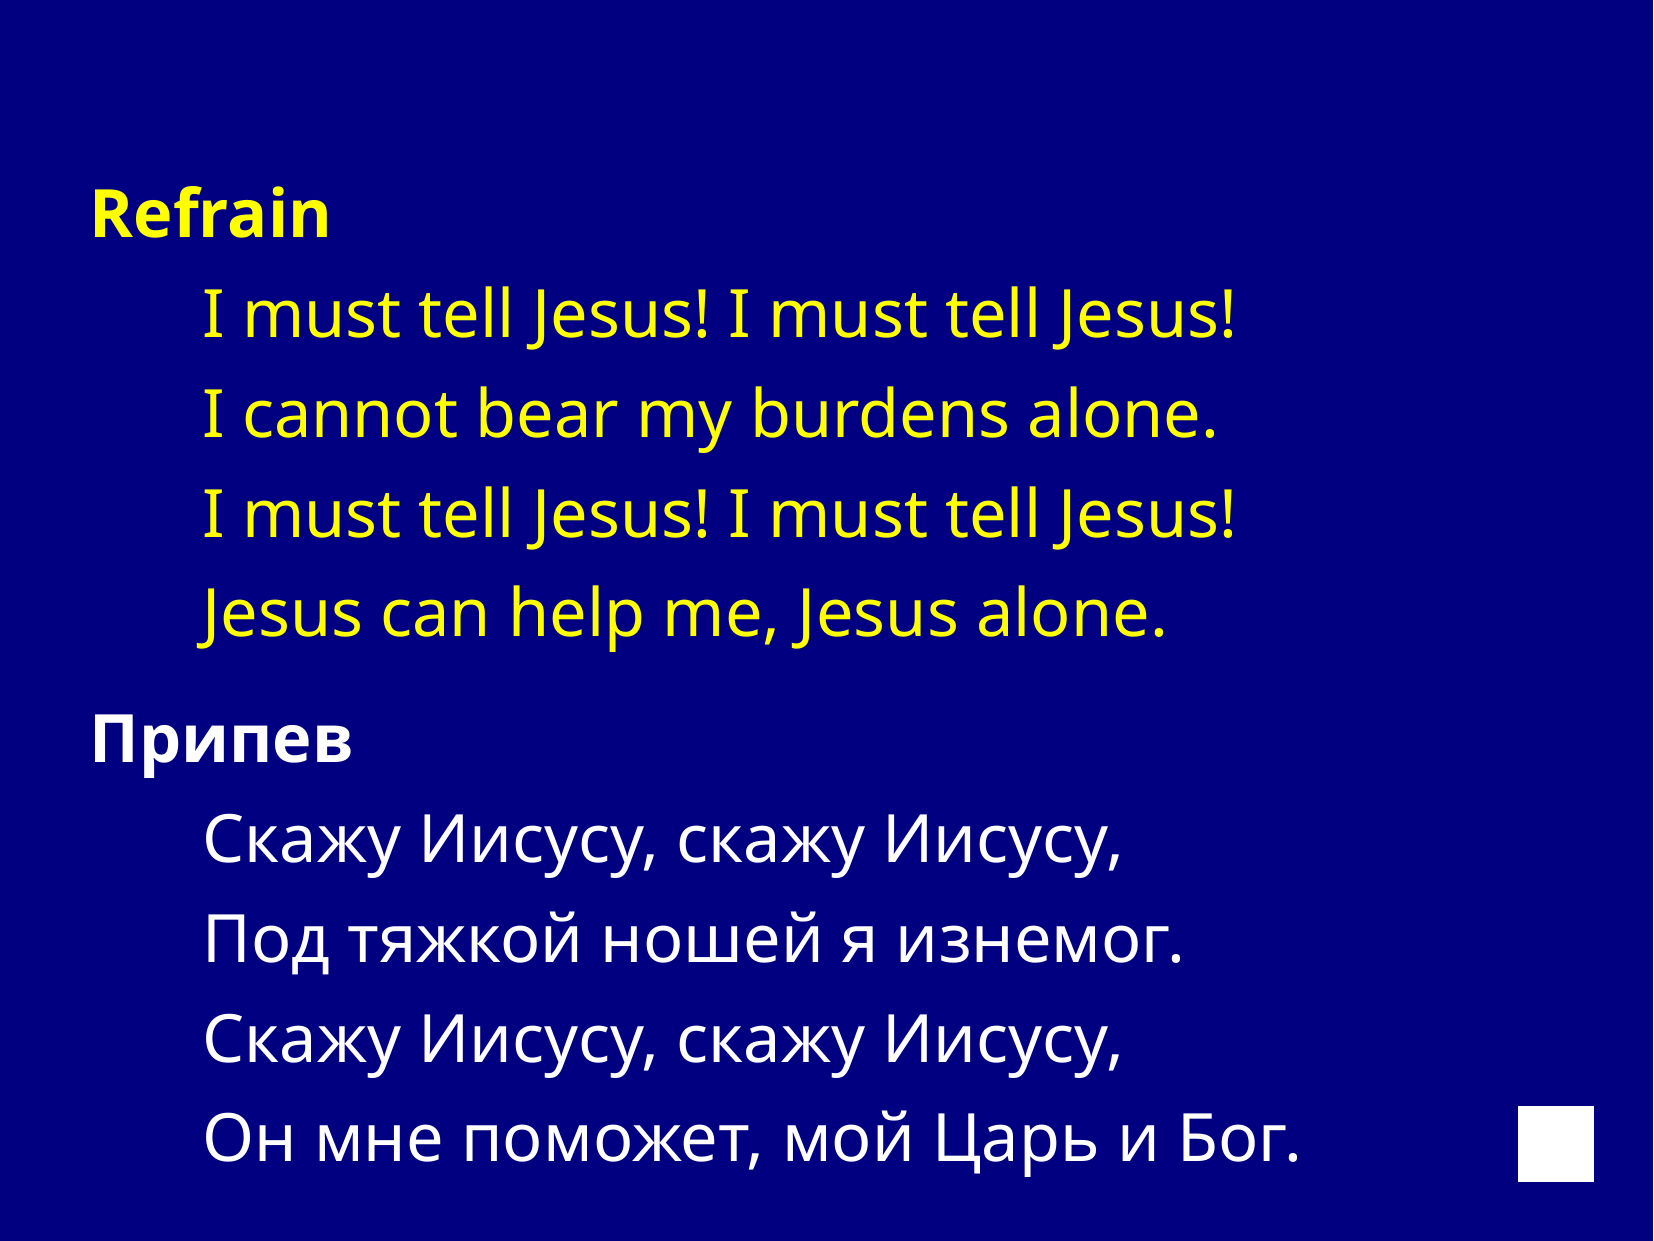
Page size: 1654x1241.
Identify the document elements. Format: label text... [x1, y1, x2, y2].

text_box Refrain I must tell Jesus! I must tell Jesus! I cannot bear my burdens alone. I must tell Jesus! I must tell Jesus! Jesus can help me, Jesus alone. [75, 150, 1576, 638]
text_box [1518, 1106, 1594, 1182]
text_box Припев Скажу Иисусу, скажу Иисусу, Под тяжкой ношей я изнемог. Скажу Иисусу, скажу Иисусу, Он мне поможет, мой Царь и Бог. [75, 675, 1576, 1163]
